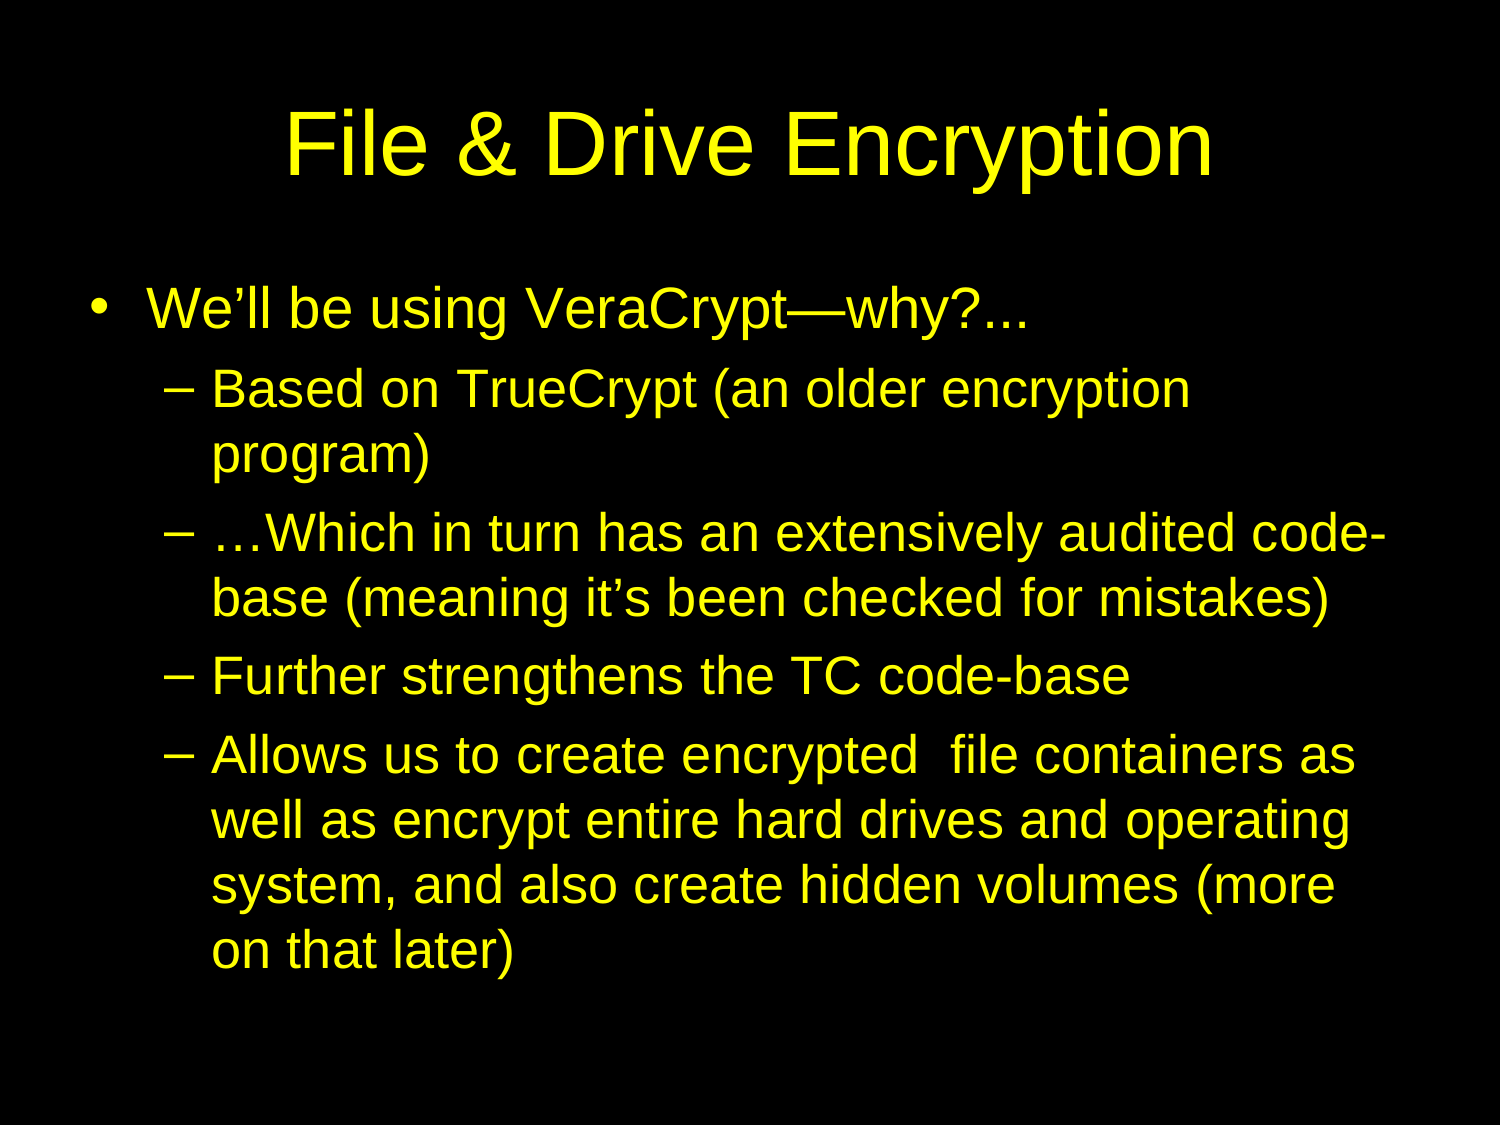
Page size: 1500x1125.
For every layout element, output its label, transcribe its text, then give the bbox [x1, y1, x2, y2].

title File & Drive Encryption [75, 45, 1426, 233]
list We’ll be using VeraCrypt—why?... Based on TrueCrypt (an older encryption program) …Which in turn has an extensively audited code-base (meaning it’s been checked for mistakes) Further strengthens the TC code-base Allows us to create encrypted file containers as well as encrypt entire hard drives and operating system, and also create hidden volumes (more on that later) [75, 262, 1426, 1006]
